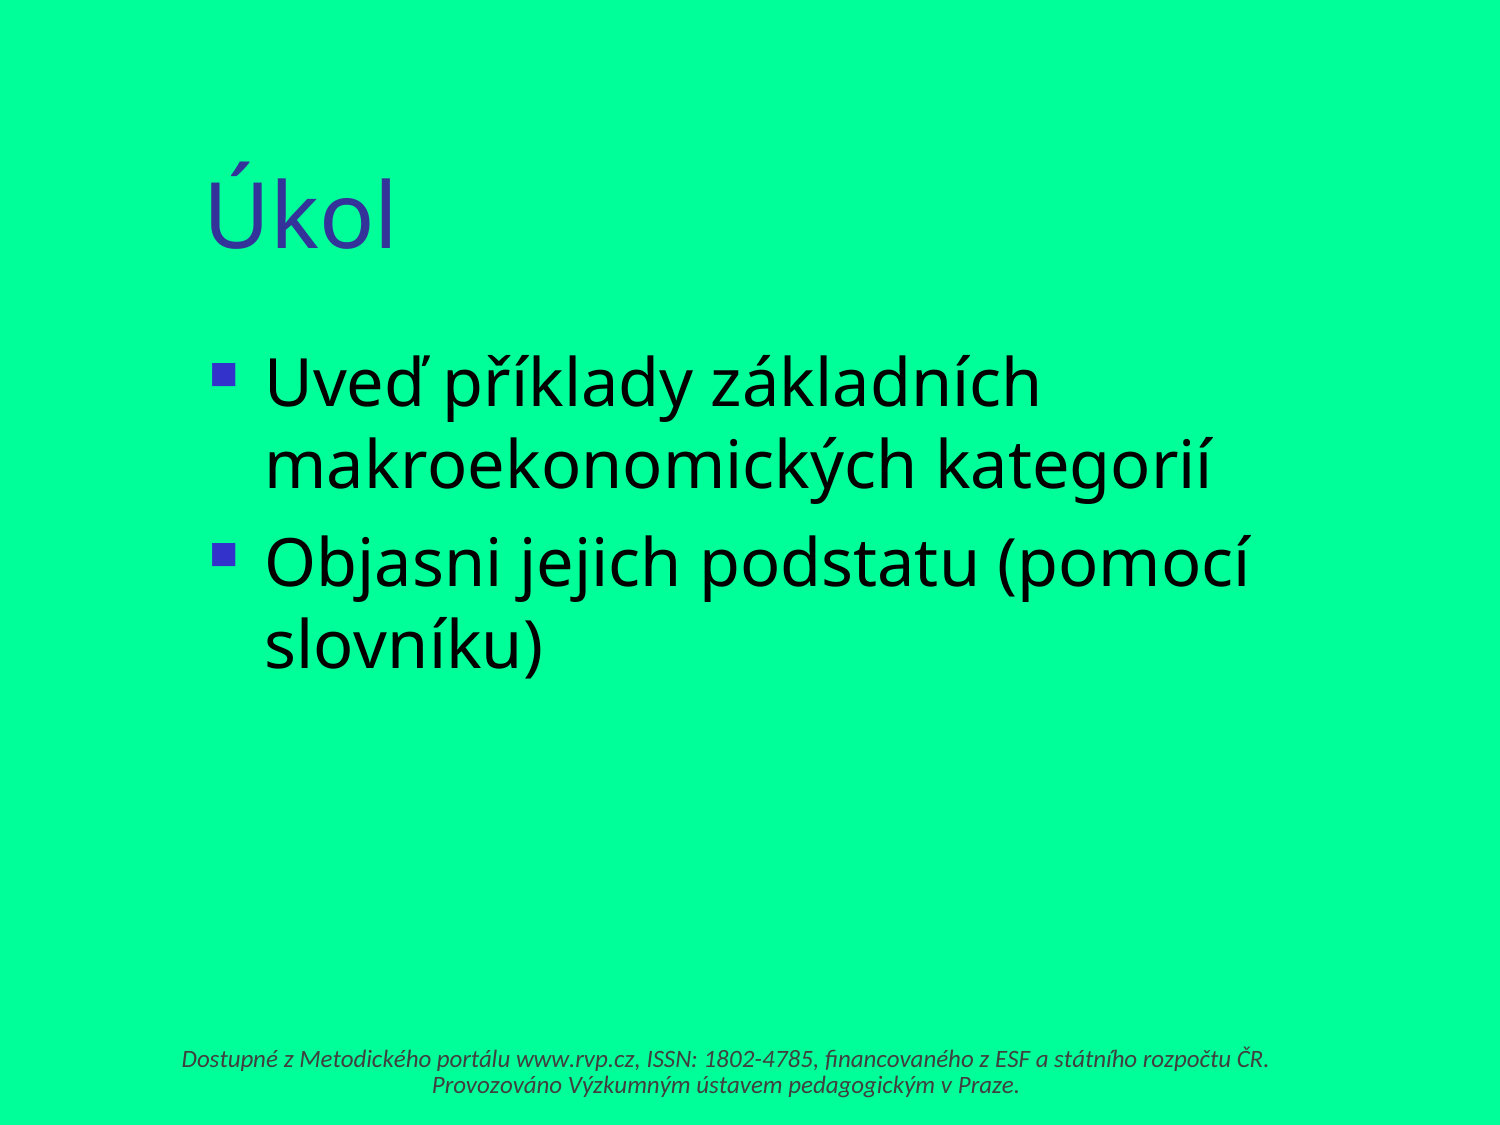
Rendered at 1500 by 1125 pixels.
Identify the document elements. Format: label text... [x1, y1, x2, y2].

title Úkol [188, 35, 1467, 276]
text_box Dostupné z Metodického portálu www.rvp.cz, ISSN: 1802-4785, financovaného z ESF a státního rozpočtu ČR. Provozováno Výzkumným ústavem pedagogickým v Praze. [105, 1042, 1348, 1103]
list Uveď příklady základních makroekonomických kategorií Objasni jejich podstatu (pomocí slovníku) [193, 331, 1469, 1032]
